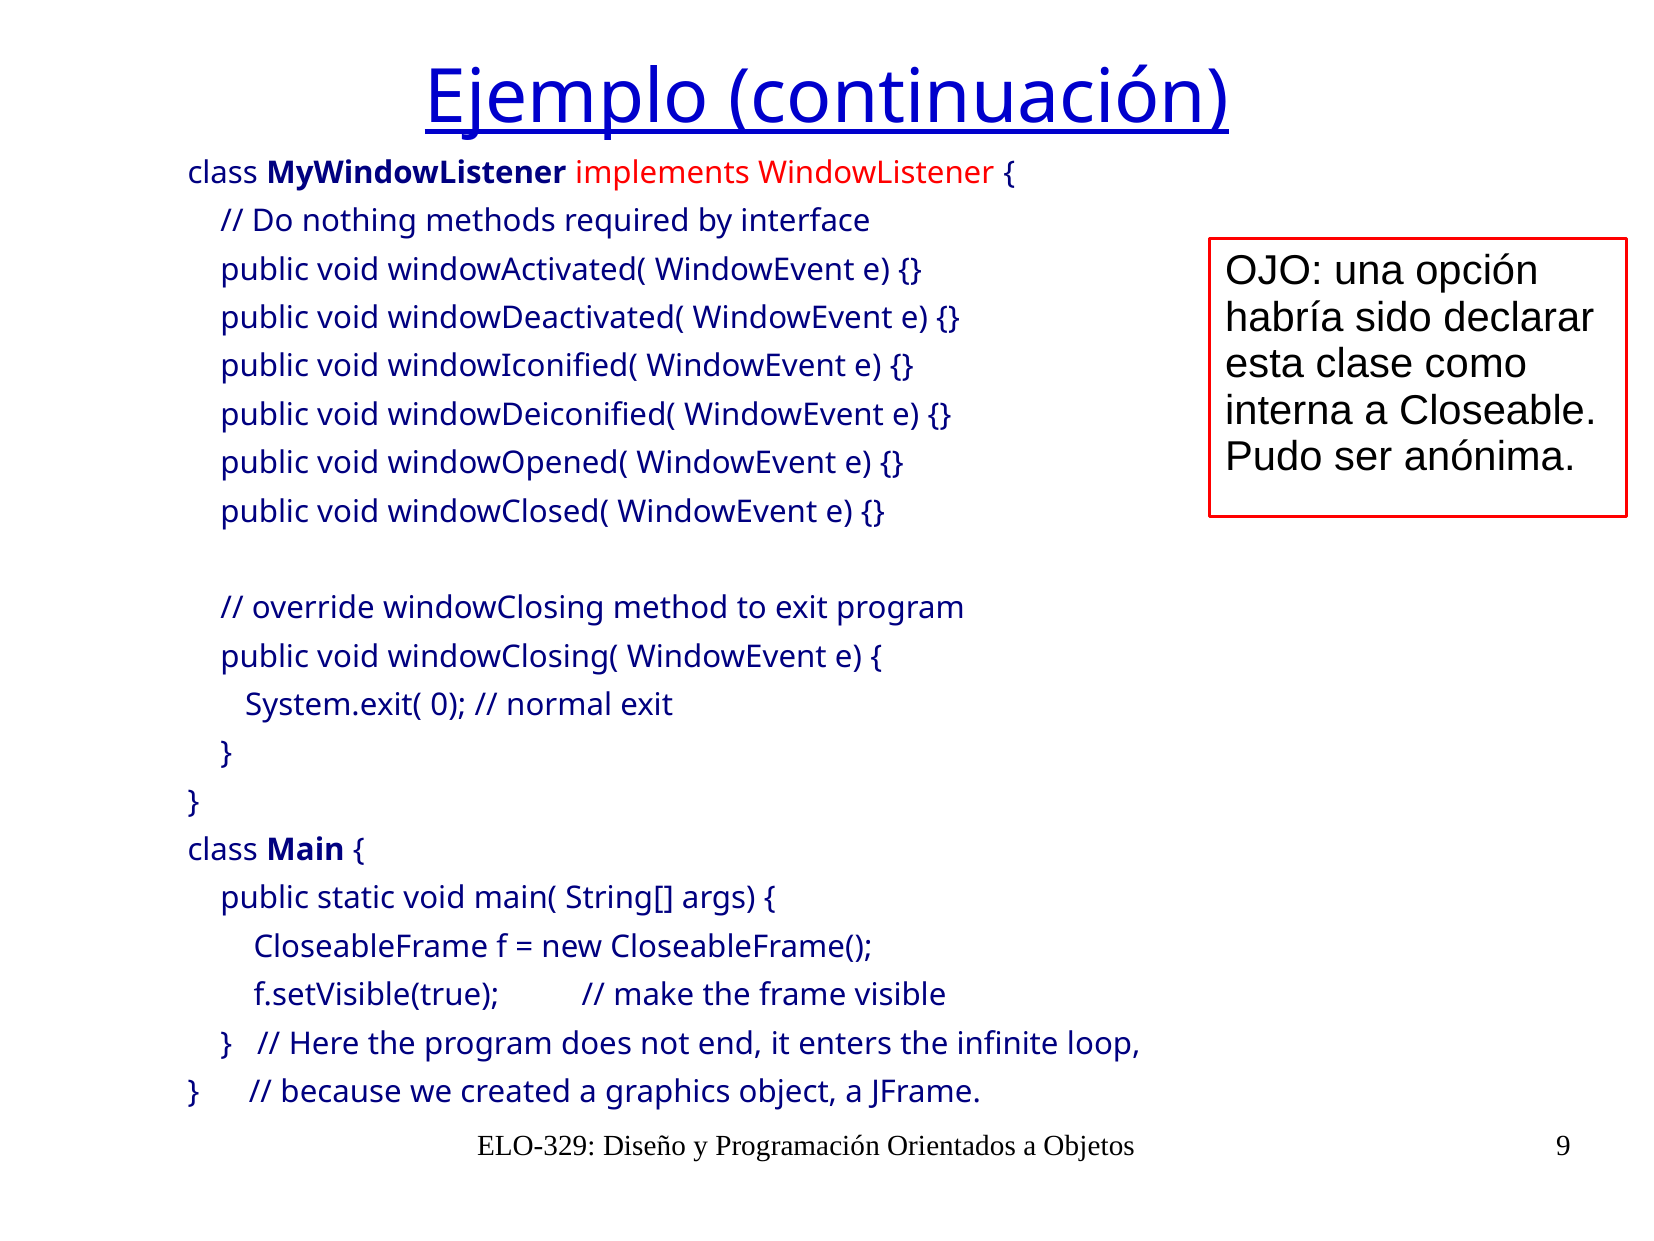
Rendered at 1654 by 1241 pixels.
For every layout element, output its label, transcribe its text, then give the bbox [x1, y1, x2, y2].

text_box OJO: una opción habría sido declarar esta clase como interna a Closeable. Pudo ser anónima. [1209, 238, 1627, 517]
list class MyWindowListener implements WindowListener { // Do nothing methods required by interface public void windowActivated( WindowEvent e) {} public void windowDeactivated( WindowEvent e) {} public void windowIconified( WindowEvent e) {} public void windowDeiconified( WindowEvent e) {} public void windowOpened( WindowEvent e) {} public void windowClosed( WindowEvent e) {} // override windowClosing method to exit program public void windowClosing( WindowEvent e) { System.exit( 0); // normal exit } } class Main { public static void main( String[] args) { CloseableFrame f = new CloseableFrame(); f.setVisible(true); // make the frame visible } // Here the program does not end, it enters the infinite loop, } // because we created a graphics object, a JFrame. [187, 150, 1571, 1126]
title Ejemplo (continuación)‏ [82, 43, 1571, 145]
